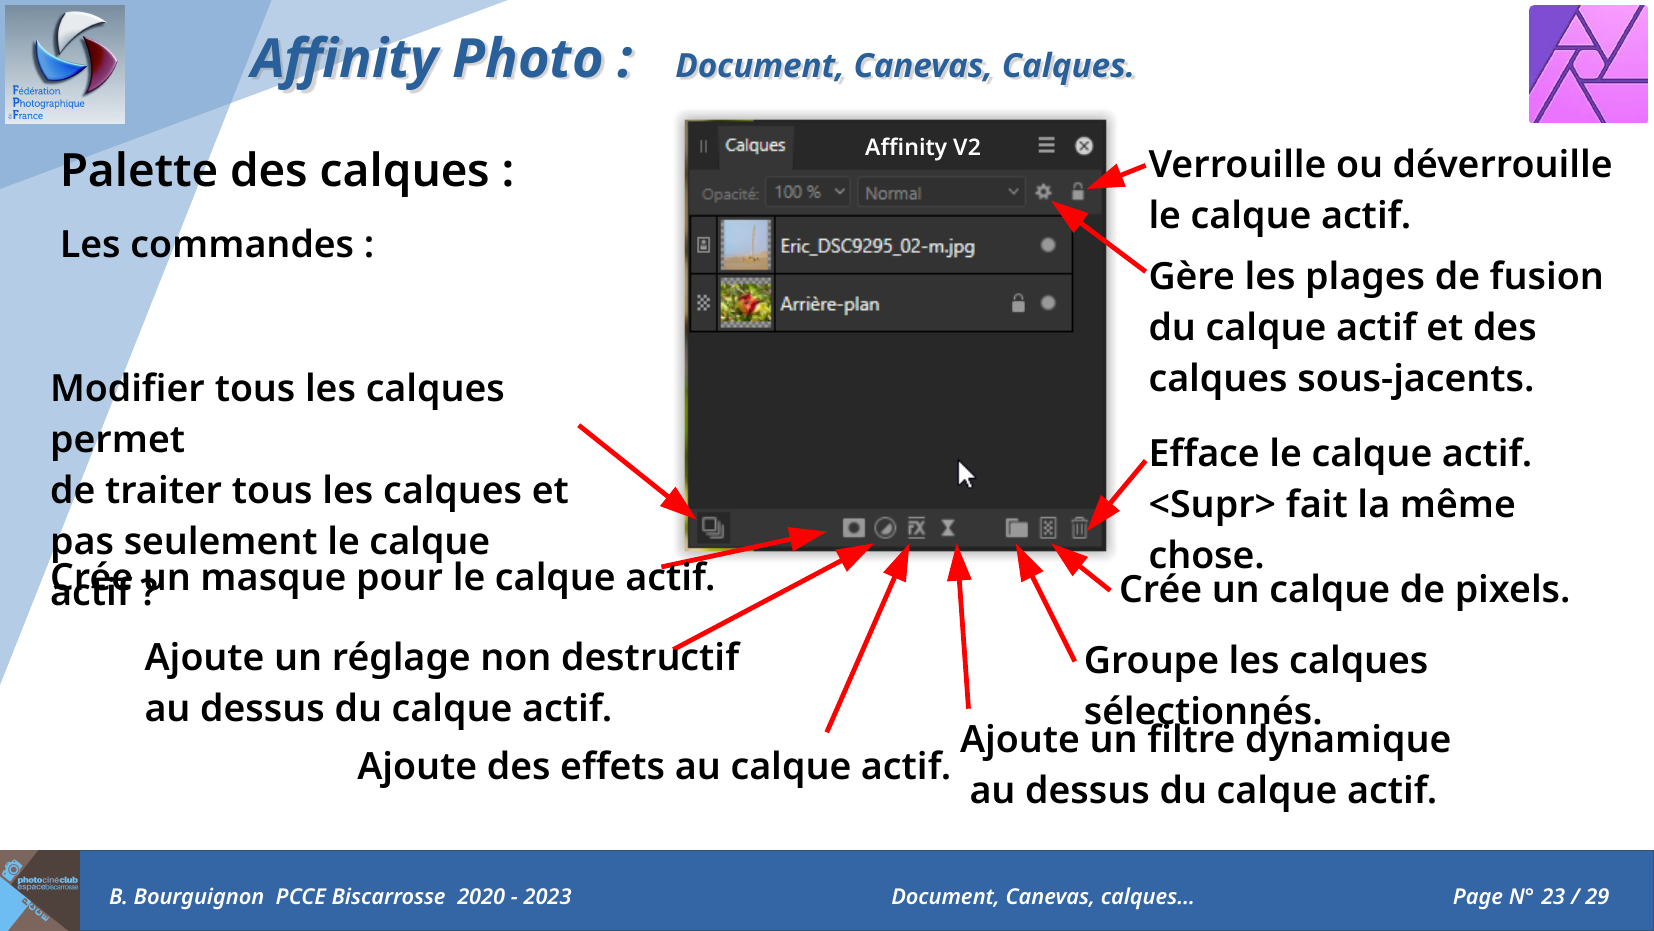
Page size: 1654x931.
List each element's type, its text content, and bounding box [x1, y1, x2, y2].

text_box Crée un calque de pixels. [1104, 555, 1531, 618]
text_box Ajoute un filtre dynamique au dessus du calque actif. [945, 705, 1404, 815]
text_box Verrouille ou déverrouille le calque actif. [1133, 129, 1630, 240]
text_box Ajoute un réglage non destructif au dessus du calque actif. [129, 622, 686, 733]
picture [1114, 498, 1119, 509]
picture [5, 5, 125, 124]
picture [1529, 5, 1648, 123]
picture [0, 850, 80, 931]
text_box Groupe les calques sélectionnés. [1068, 625, 1642, 689]
picture [671, 106, 1119, 565]
text_box Crée un masque pour le calque actif. [35, 543, 646, 606]
text_box Efface le calque actif. <Supr> fait la même chose. [1133, 419, 1630, 529]
text_box Modifier tous les calques permet de traiter tous les calques et pas seulement le calque actif ? [35, 354, 591, 512]
text_box Affinity V2 [850, 124, 1040, 168]
text_box Gère les plages de fusion du calque actif et des calques sous-jacents. [1133, 242, 1630, 399]
text_box Ajoute des effets au calque actif. [342, 732, 887, 795]
text_box Palette des calques : Les commandes : [45, 129, 662, 272]
